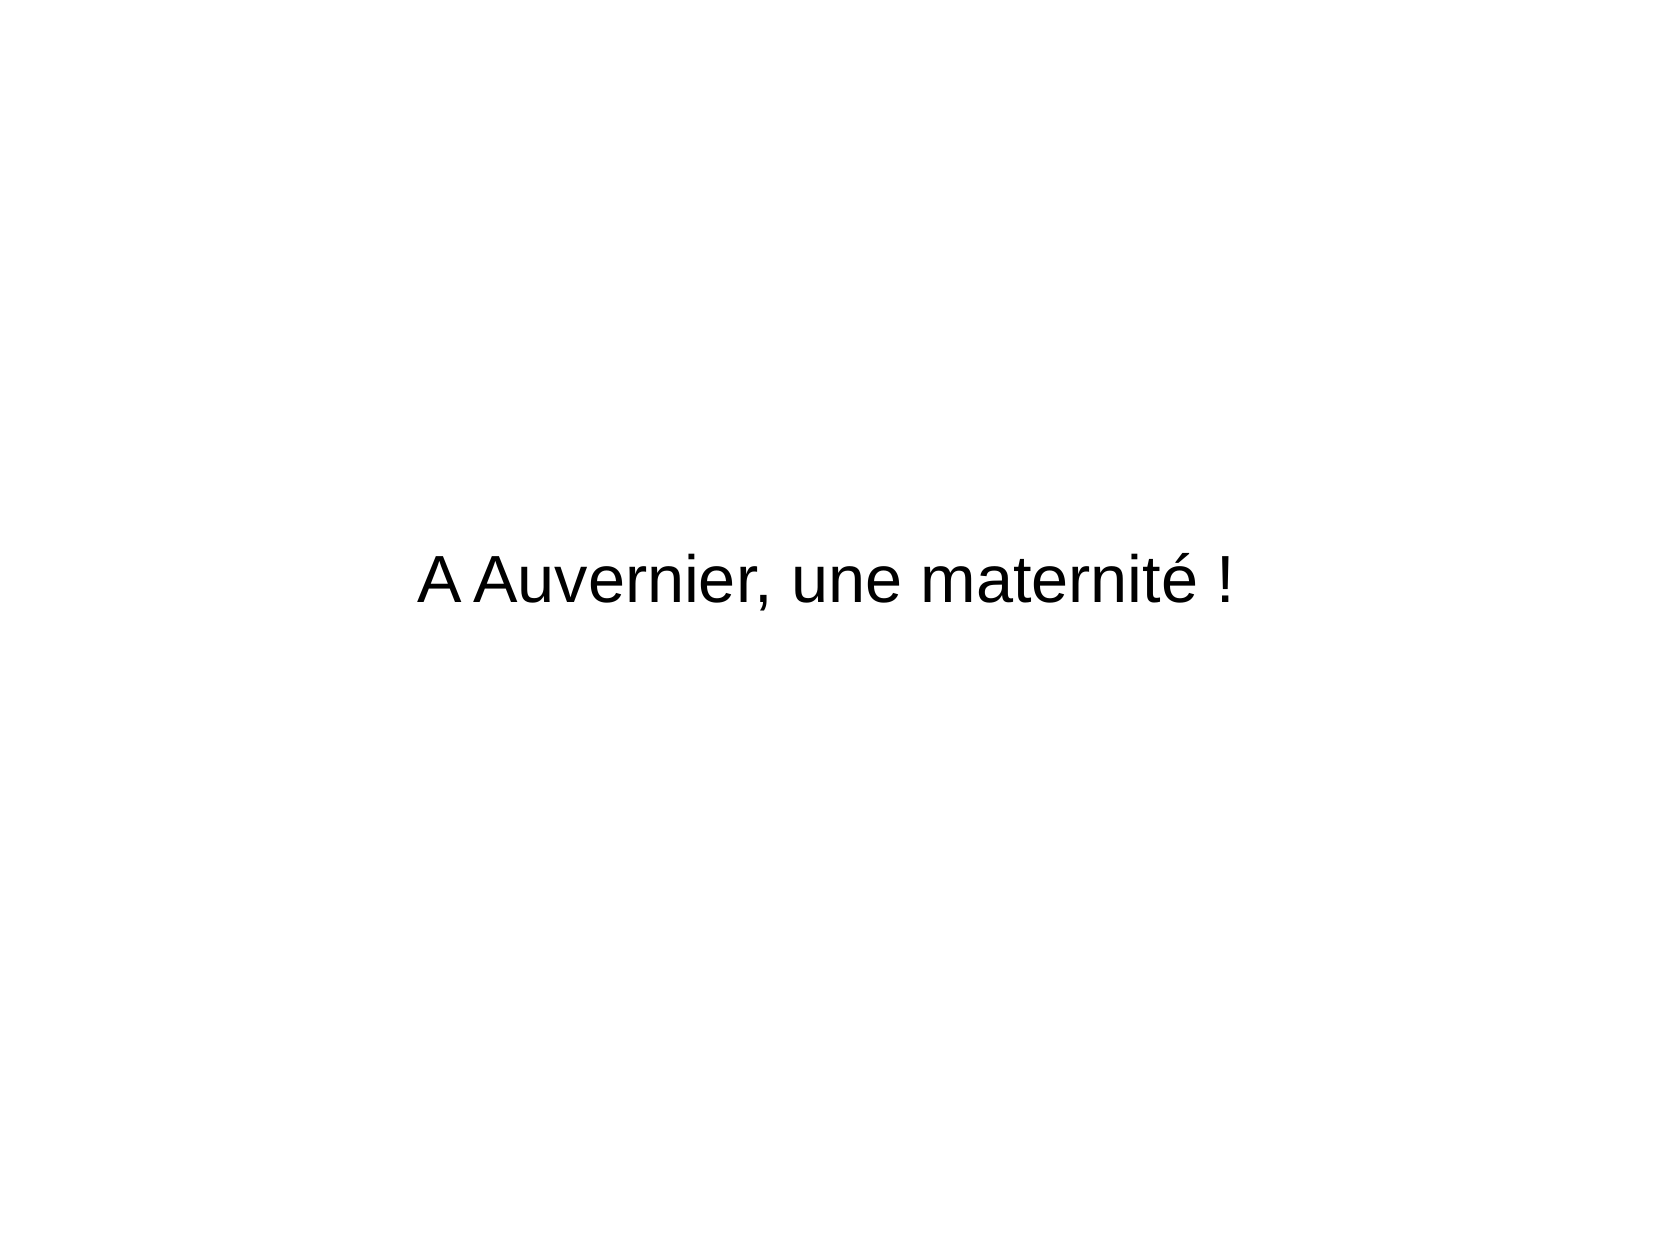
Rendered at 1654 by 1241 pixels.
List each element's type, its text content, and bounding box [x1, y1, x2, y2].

subtitle A Auvernier, une maternité ! [82, 56, 1571, 1102]
